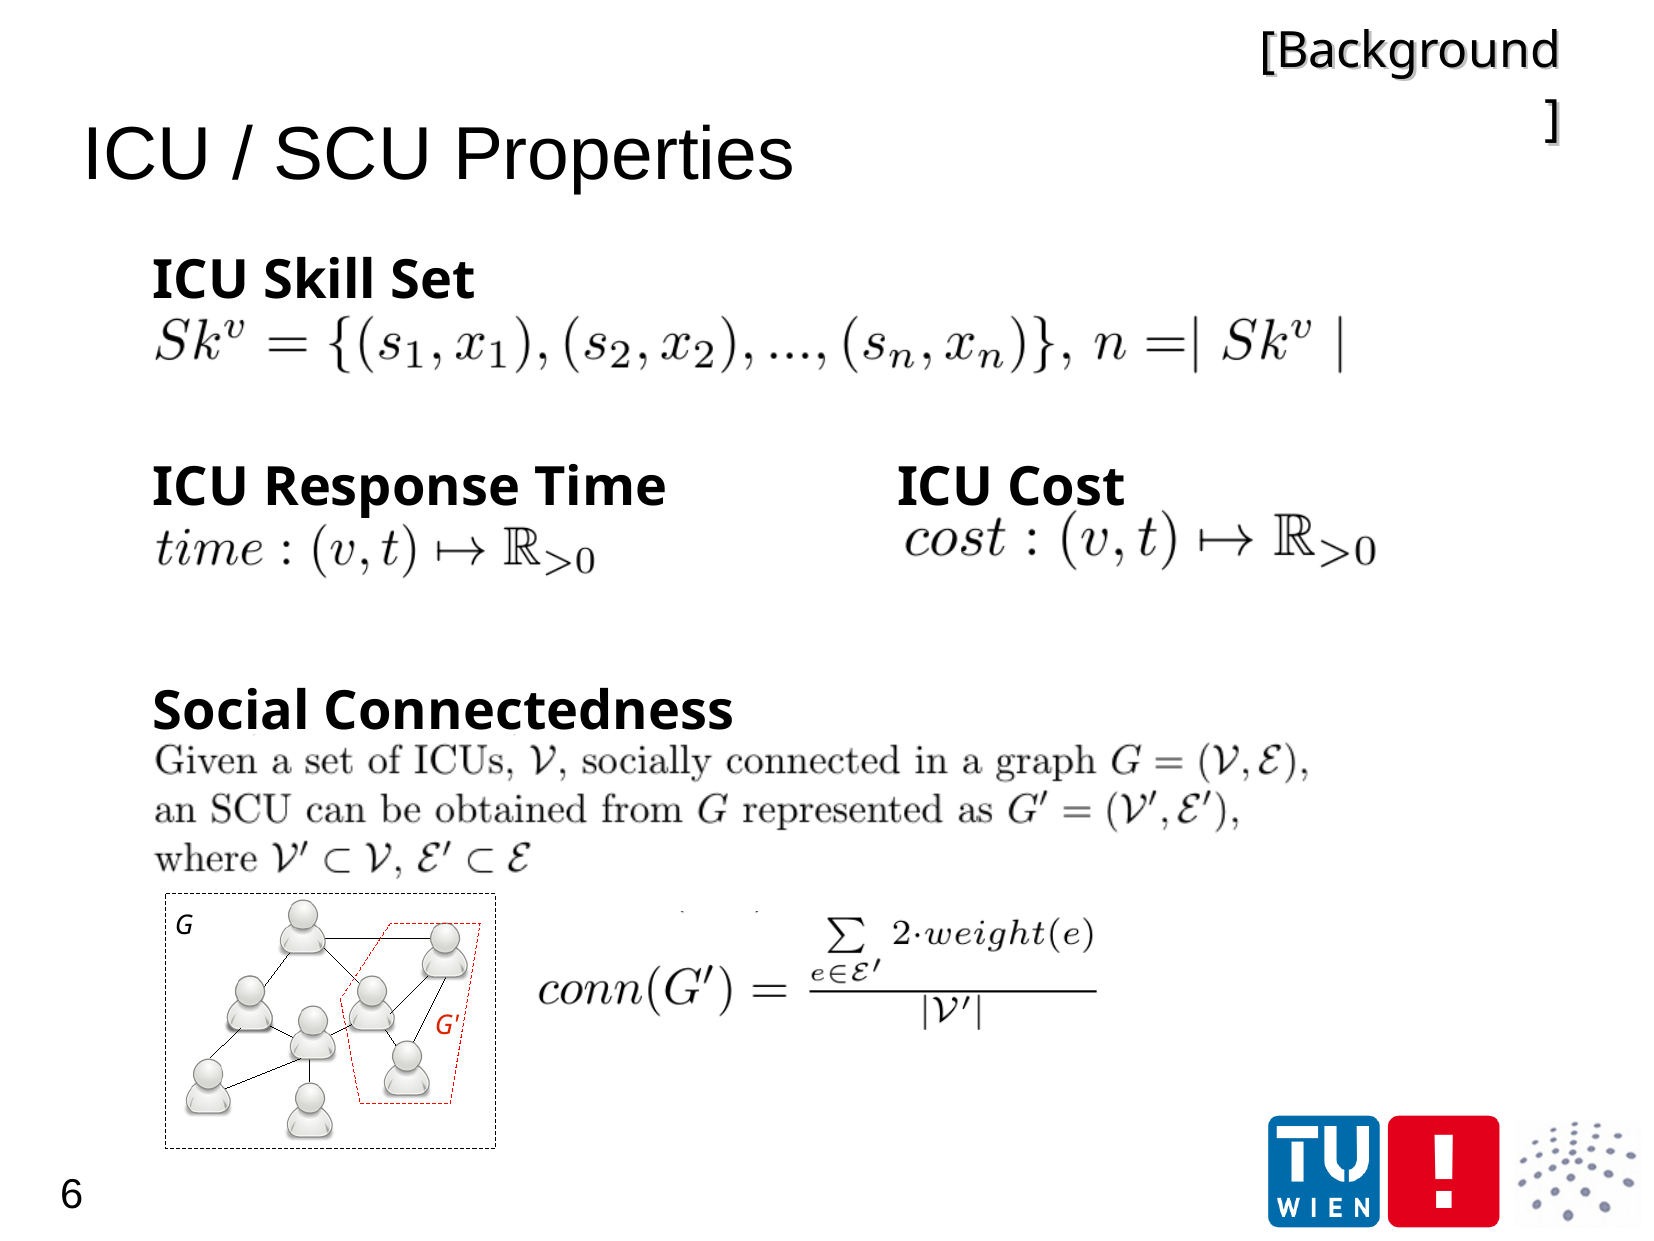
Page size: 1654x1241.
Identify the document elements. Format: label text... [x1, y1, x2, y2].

text_box Social Connectedness [102, 664, 751, 741]
picture [177, 1057, 237, 1118]
picture [894, 503, 1390, 589]
text_box ICU Cost [846, 440, 1147, 517]
text_box ICU Response Time [102, 440, 706, 517]
picture [281, 974, 401, 1065]
title ICU / SCU Properties [82, 73, 1571, 234]
picture [271, 898, 332, 958]
picture [136, 299, 1351, 385]
picture [529, 911, 1100, 1053]
picture [1515, 1120, 1642, 1228]
text_box G [160, 898, 211, 950]
picture [375, 1039, 436, 1100]
picture [278, 1081, 339, 1142]
picture [149, 517, 603, 588]
text_box G' [420, 998, 479, 1050]
picture [218, 974, 279, 1035]
picture [148, 734, 1325, 887]
text_box [Background] [1245, 6, 1591, 86]
picture [1261, 1110, 1507, 1234]
picture [413, 921, 474, 982]
text_box ICU Skill Set [102, 233, 496, 310]
